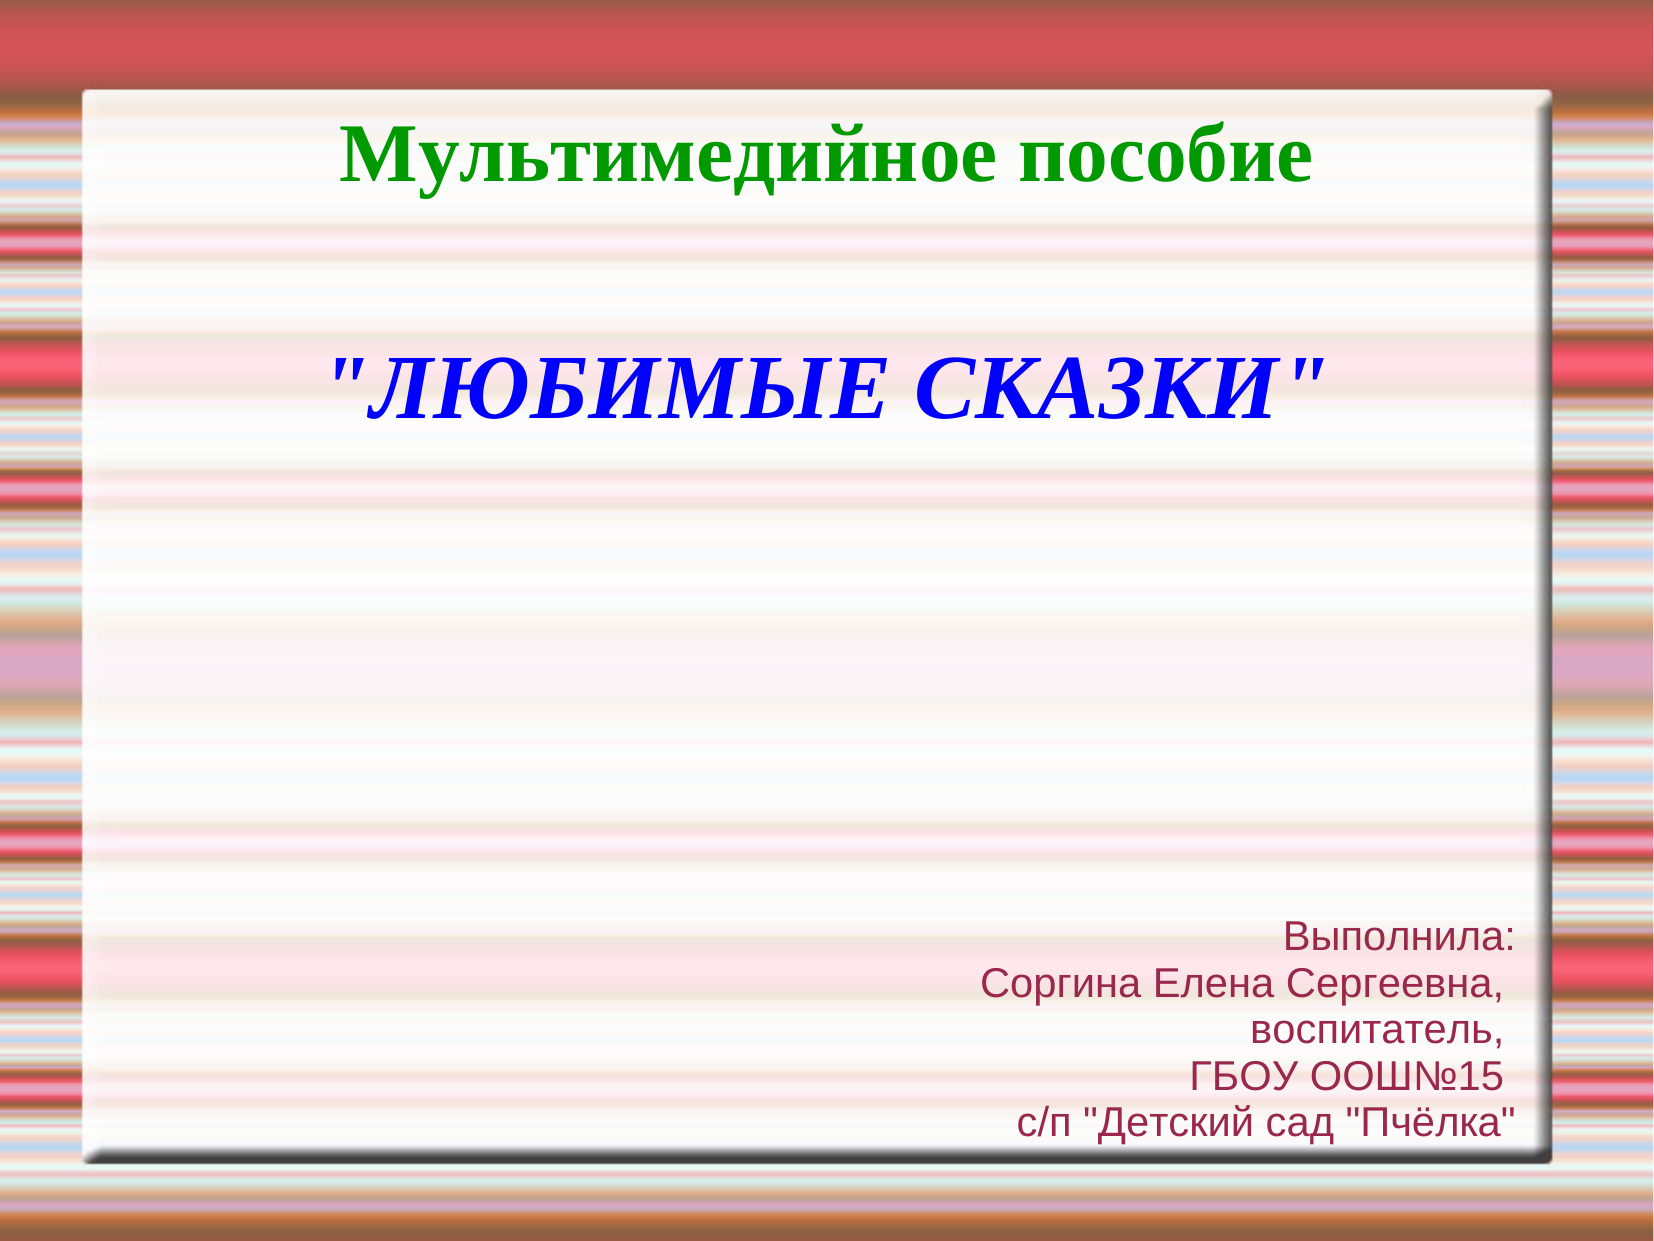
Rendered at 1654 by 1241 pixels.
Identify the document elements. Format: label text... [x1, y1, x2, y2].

title Мультимедийное пособие [82, 49, 1571, 257]
picture [0, 0, 1654, 1241]
subtitle "ЛЮБИМЫЕ СКАЗКИ" Выполнила: Соргина Елена Сергеевна, воспитатель, ГБОУ ООШ№15 с/п "Детский сад "Пчёлка" [134, 335, 1516, 1148]
